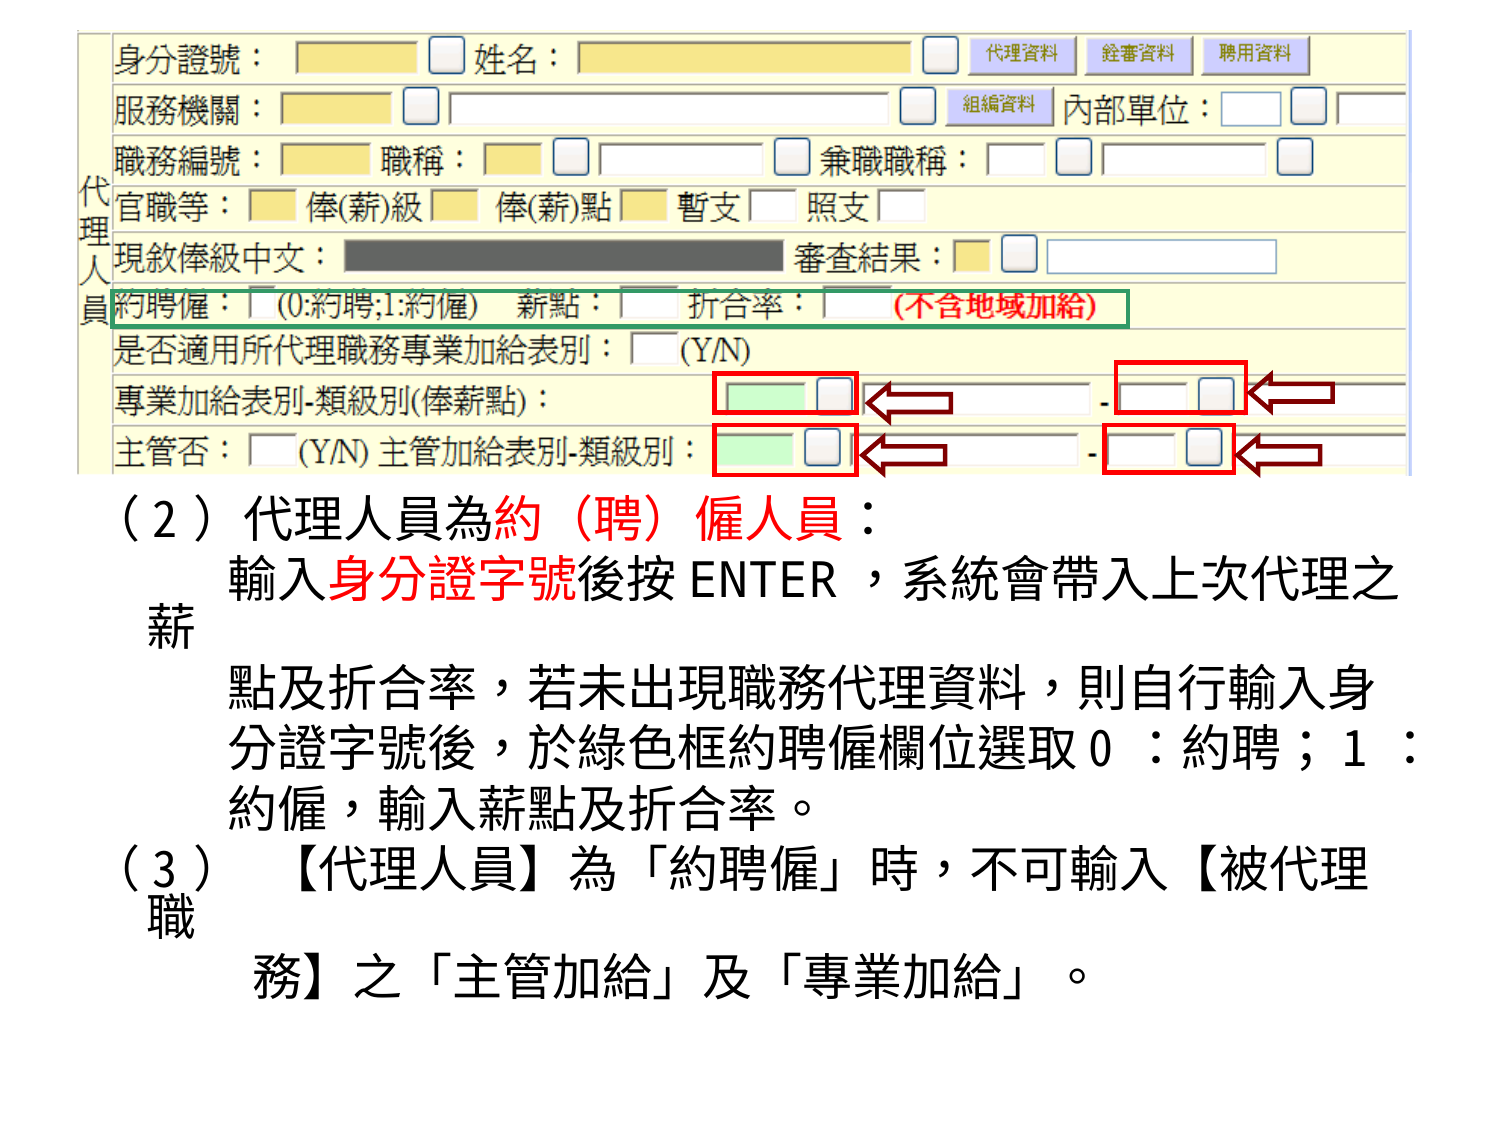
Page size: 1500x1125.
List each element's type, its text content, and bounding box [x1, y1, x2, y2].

text_box [1104, 425, 1235, 473]
text_box [862, 437, 946, 473]
text_box [868, 385, 951, 421]
text_box [1250, 375, 1333, 411]
text_box [714, 373, 857, 413]
picture [76, 30, 1412, 476]
text_box [714, 425, 857, 475]
text_box [1237, 437, 1321, 473]
text_box [1116, 362, 1247, 413]
list （2）代理人員為約（聘）僱人員： 輸入身分證字號後按ENTER，系統會帶入上次代理之薪 點及折合率，若未出現職務代理資料，則自行輸入身 分證字號後，於綠色框約聘僱欄位選取0：約聘；1： 約僱，輸入薪點及折合率。 （3） 【代理人員】為「約聘僱」時，不可輸入【被代理職 務】之「主管加給」及「專業加給」。 [75, 491, 1426, 1083]
text_box [112, 290, 1128, 327]
